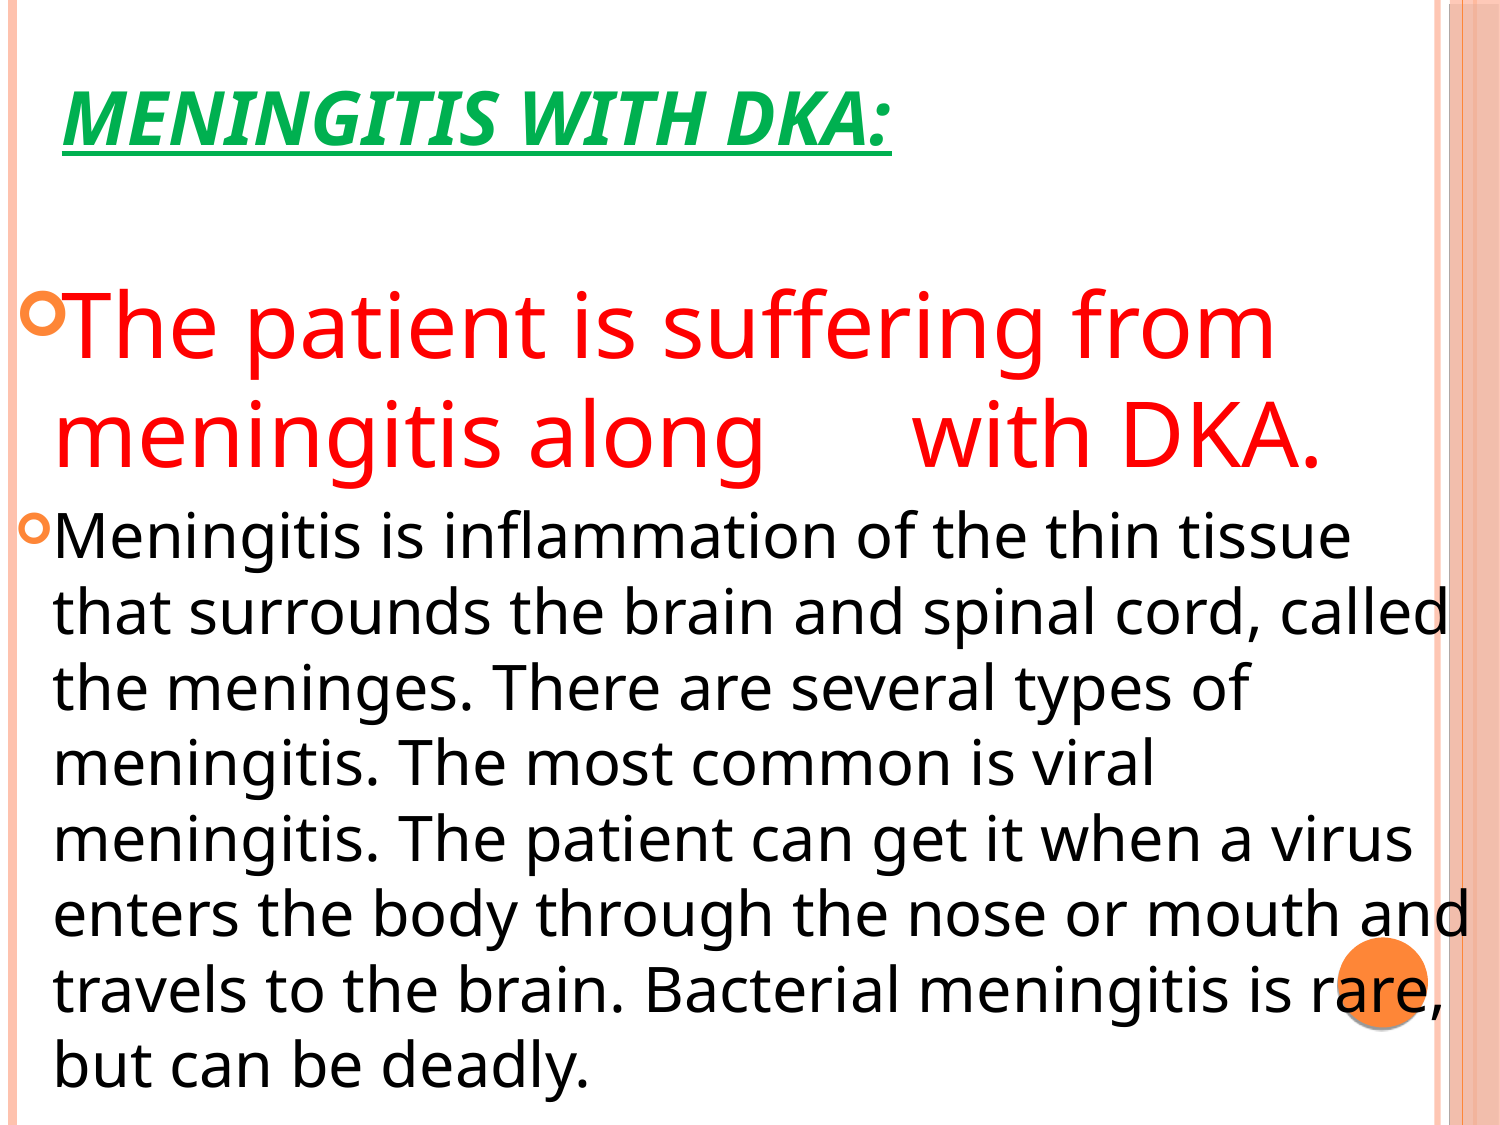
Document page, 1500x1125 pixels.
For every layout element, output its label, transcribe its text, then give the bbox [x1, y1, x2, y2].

title Meningitis with DKA: [46, 70, 1500, 199]
list The patient is suffering from meningitis along with DKA. Meningitis is inflammation of the thin tissue that surrounds the brain and spinal cord, called the meninges. There are several types of meningitis. The most common is viral meningitis. The patient can get it when a virus enters the body through the nose or mouth and travels to the brain. Bacterial meningitis is rare, but can be deadly. [0, 199, 1500, 1125]
